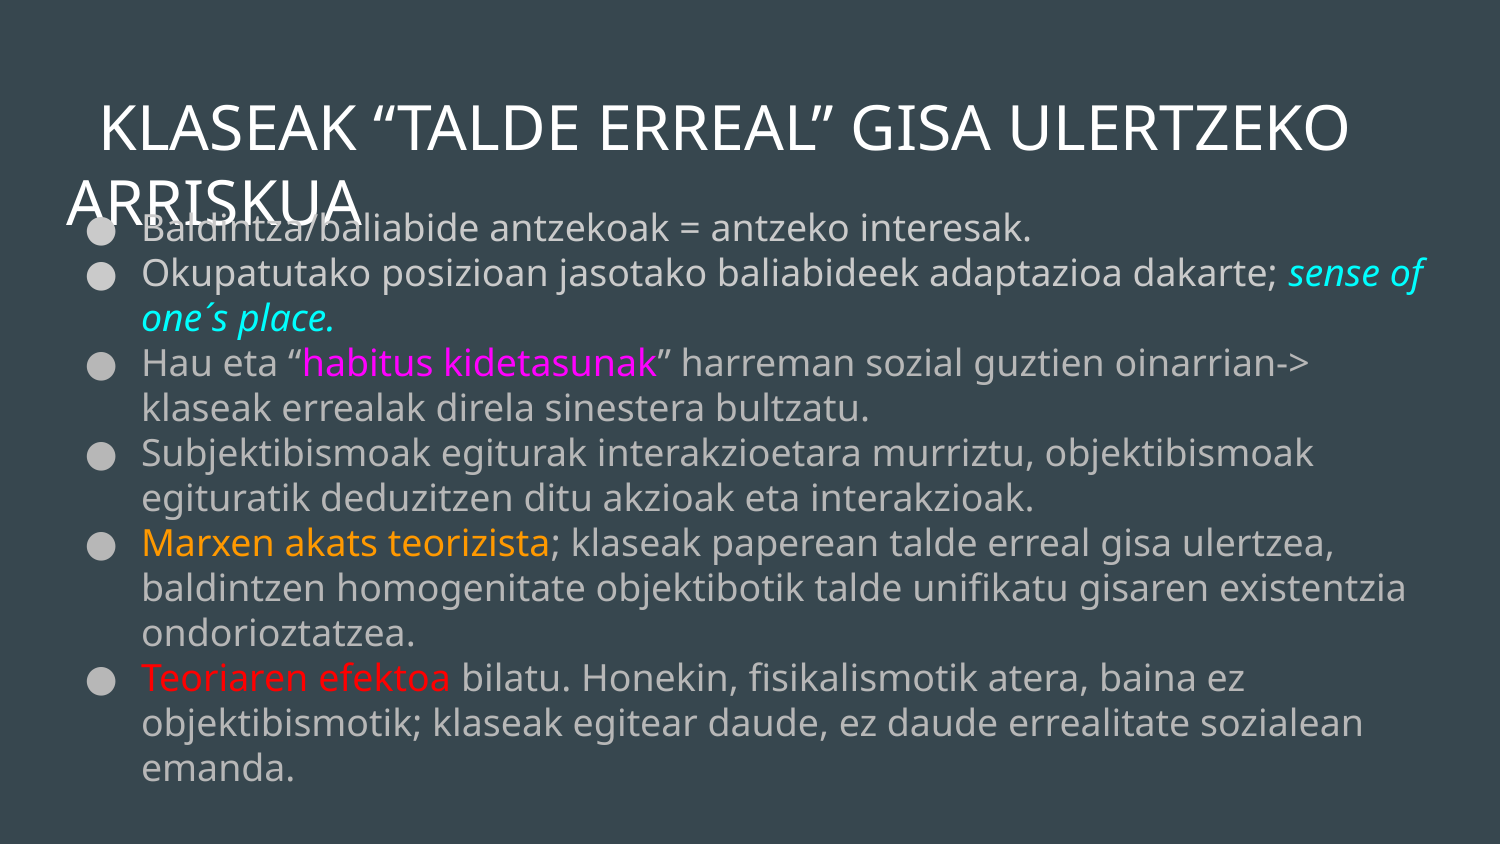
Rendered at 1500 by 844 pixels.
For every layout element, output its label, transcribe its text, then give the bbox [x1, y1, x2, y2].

list Baldintza/baliabide antzekoak = antzeko interesak. Okupatutako posizioan jasotako baliabideek adaptazioa dakarte; sense of one´s place. Hau eta “habitus kidetasunak” harreman sozial guztien oinarrian-> klaseak errealak direla sinestera bultzatu. Subjektibismoak egiturak interakzioetara murriztu, objektibismoak egituratik deduzitzen ditu akzioak eta interakzioak. Marxen akats teorizista; klaseak paperean talde erreal gisa ulertzea, baldintzen homogenitate objektibotik talde unifikatu gisaren existentzia ondorioztatzea. Teoriaren efektoa bilatu. Honekin, fisikalismotik atera, baina ez objektibismotik; klaseak egitear daude, ez daude errealitate sozialean emanda. [51, 189, 1449, 750]
title KLASEAK “TALDE ERREAL” GISA ULERTZEKO ARRISKUA [51, 72, 1449, 167]
